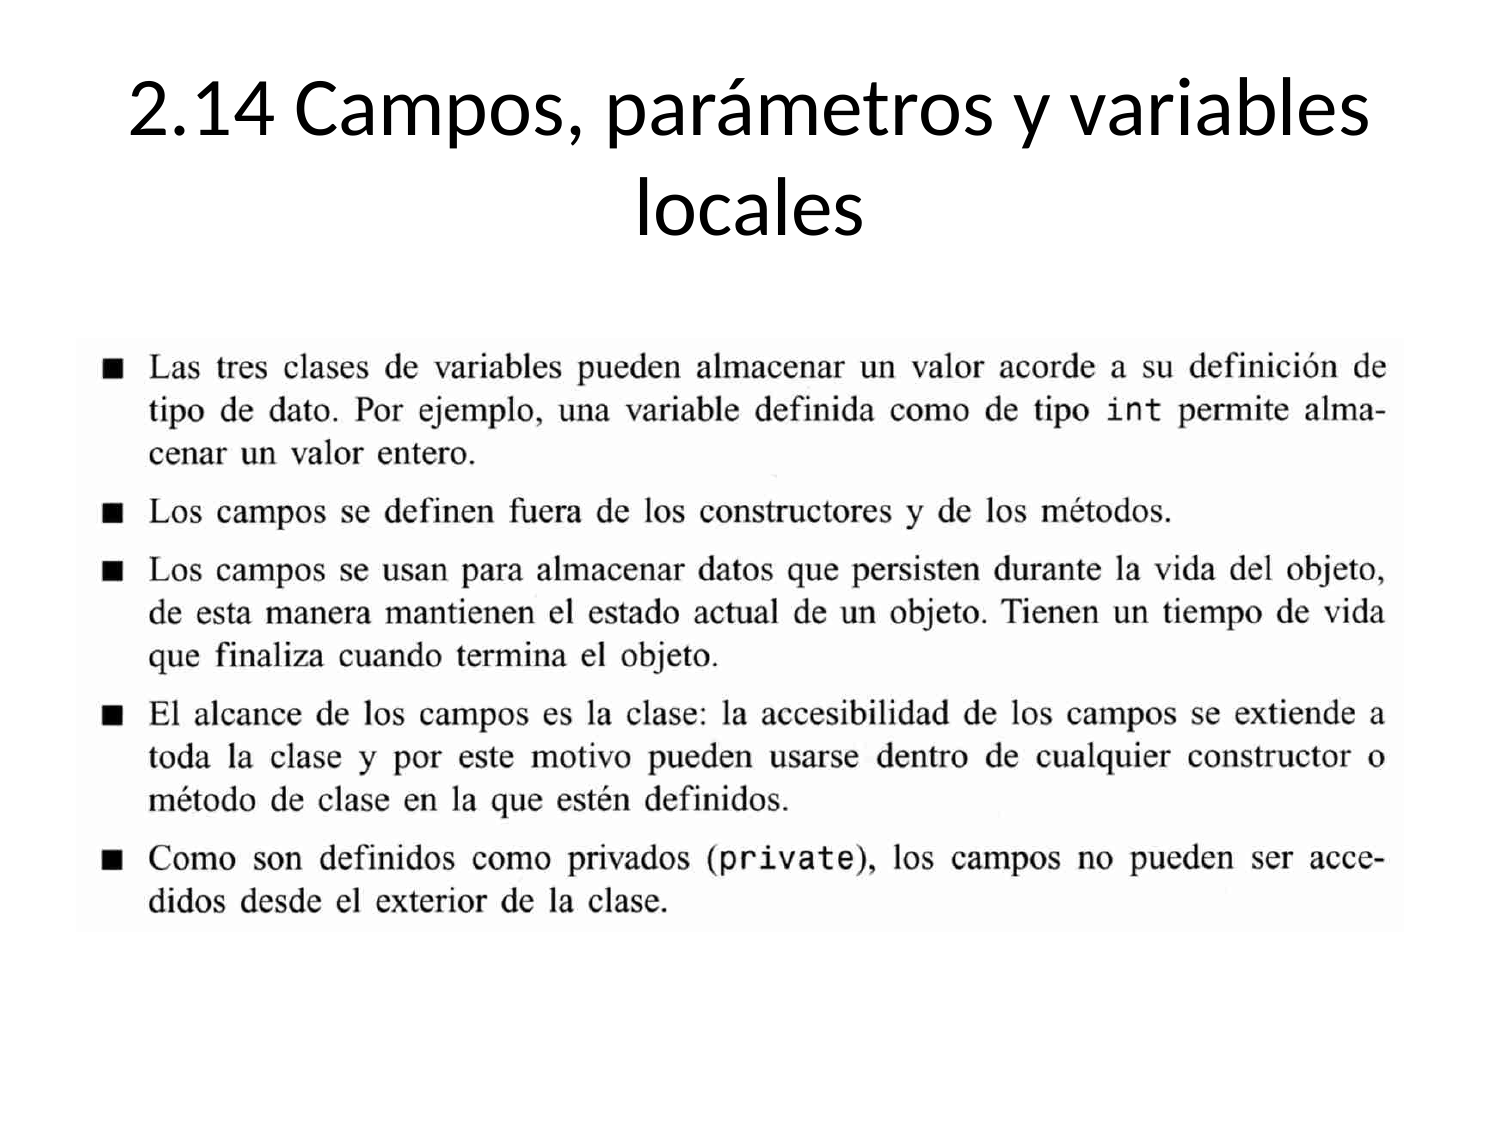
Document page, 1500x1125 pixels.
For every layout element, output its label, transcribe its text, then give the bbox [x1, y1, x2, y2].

picture [76, 338, 1404, 932]
title 2.14 Campos, parámetros y variables locales [75, 45, 1426, 233]
